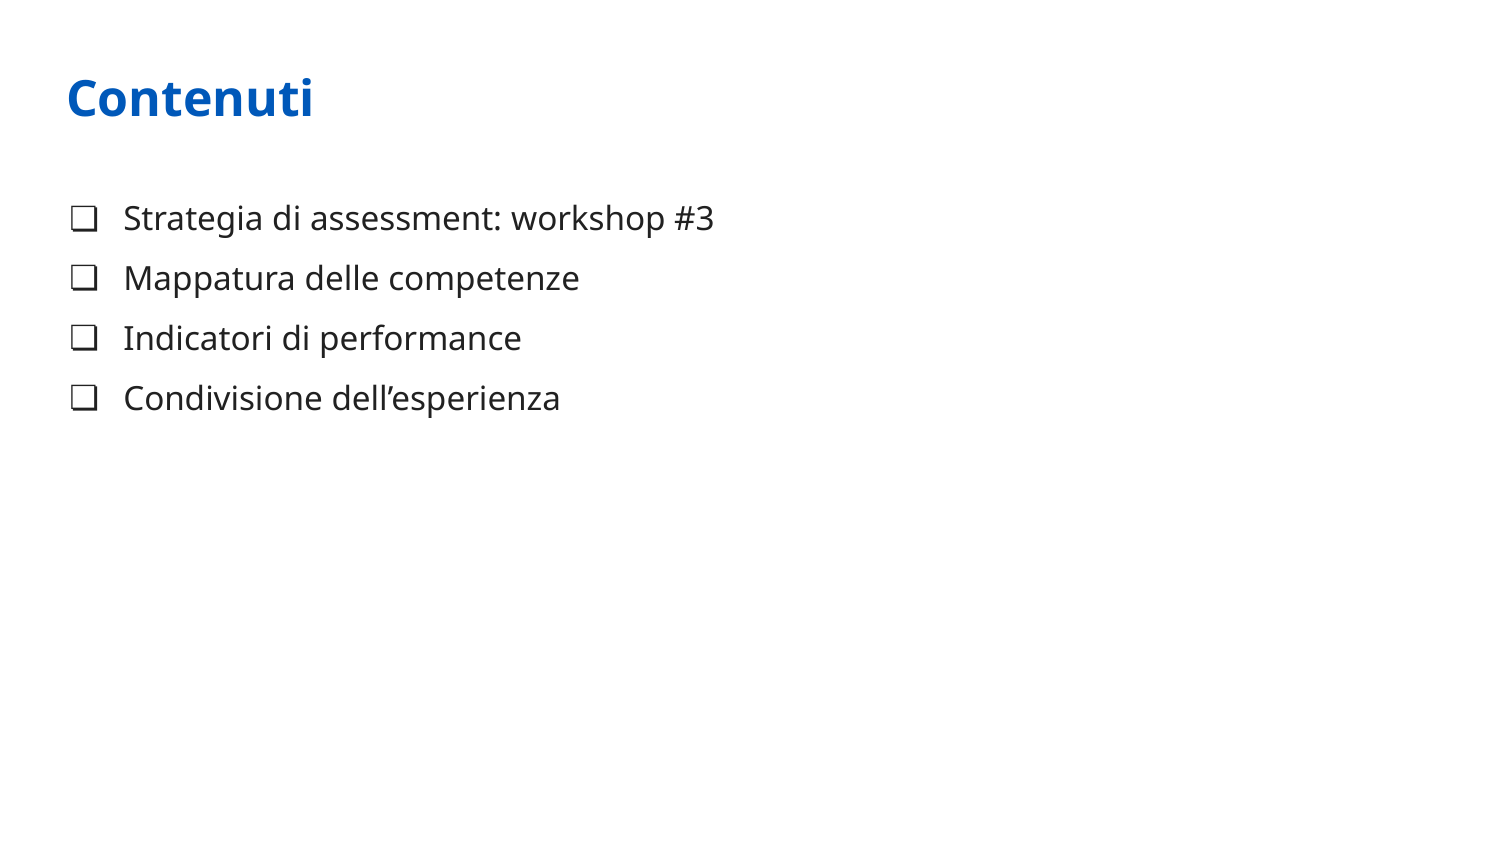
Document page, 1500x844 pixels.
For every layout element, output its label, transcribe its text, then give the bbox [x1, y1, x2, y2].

title Contenuti [51, 51, 1449, 146]
text_box Strategia di assessment: workshop #3 Mappatura delle competenze Indicatori di performance Condivisione dell’esperienza [33, 162, 1413, 763]
